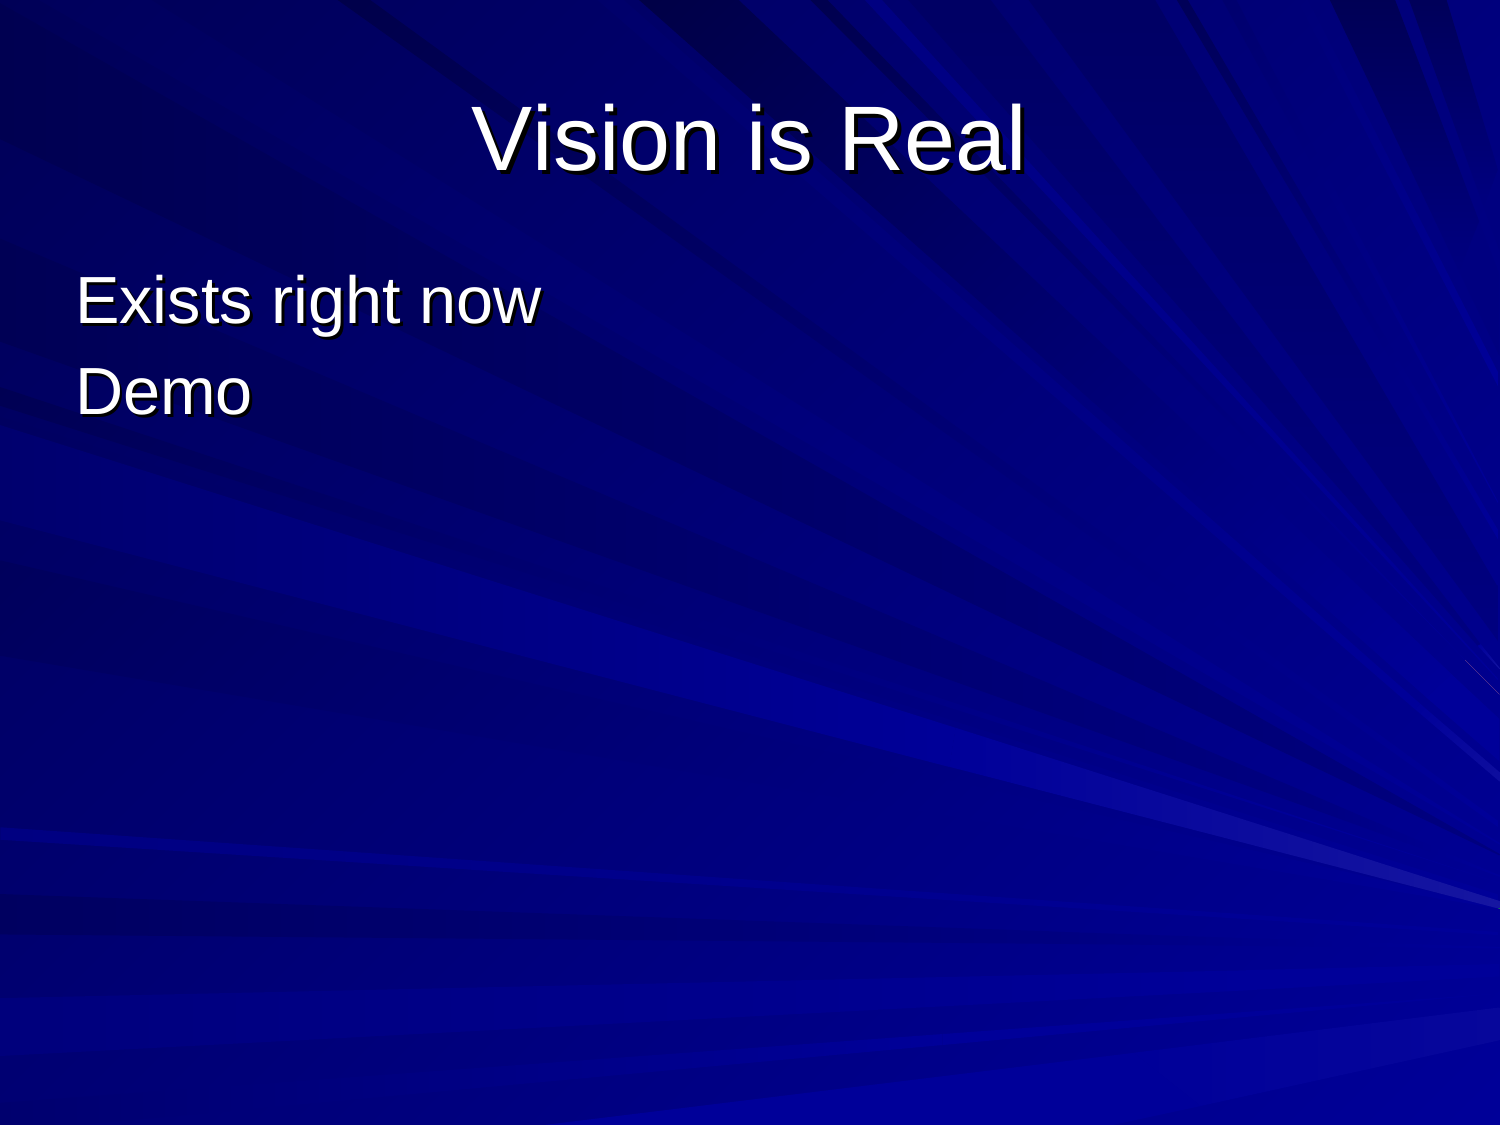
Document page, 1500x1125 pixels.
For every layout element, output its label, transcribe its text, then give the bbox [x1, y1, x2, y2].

list Exists right now Demo [75, 263, 1425, 993]
title Vision is Real [75, 51, 1425, 226]
